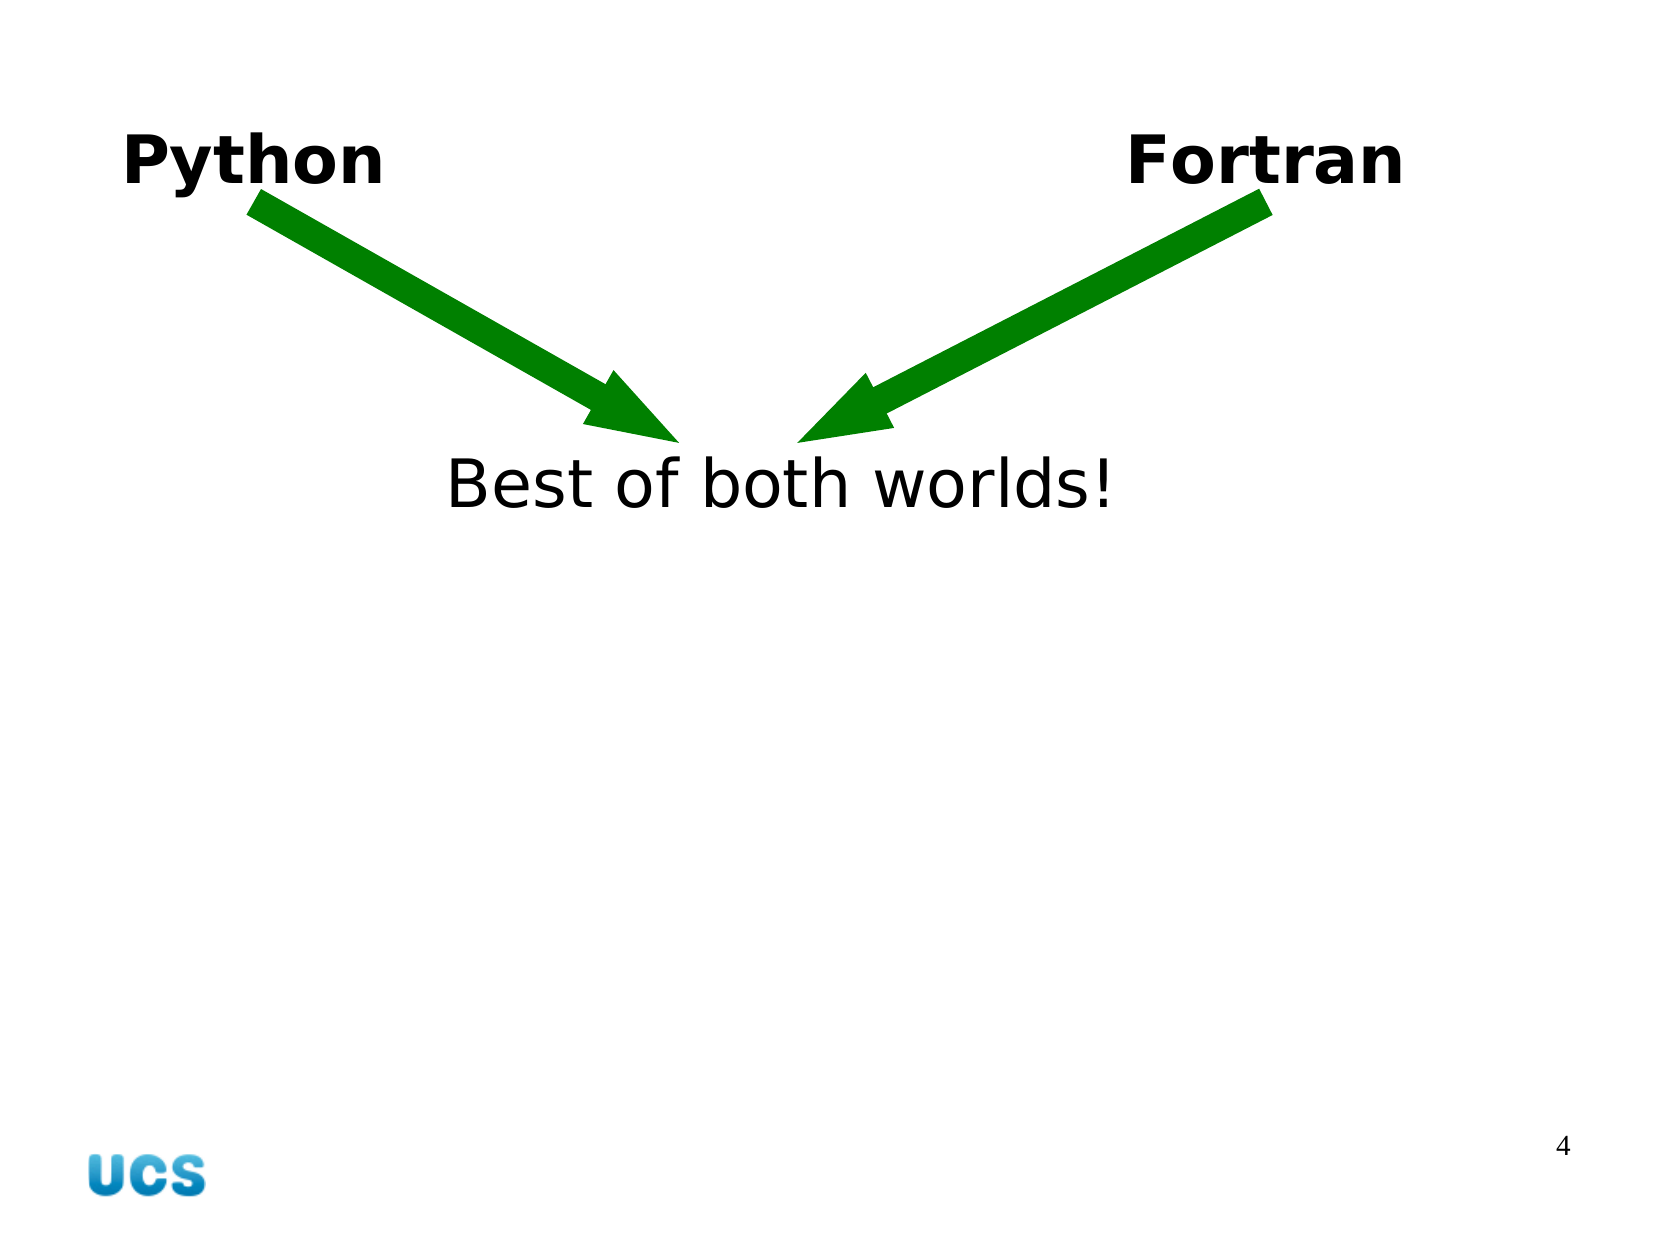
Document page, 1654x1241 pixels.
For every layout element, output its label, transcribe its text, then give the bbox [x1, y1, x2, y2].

text_box Fortran [1122, 118, 1410, 202]
text_box Python [118, 118, 390, 202]
picture [88, 1153, 206, 1198]
text_box Best of both worlds! [442, 442, 1122, 527]
